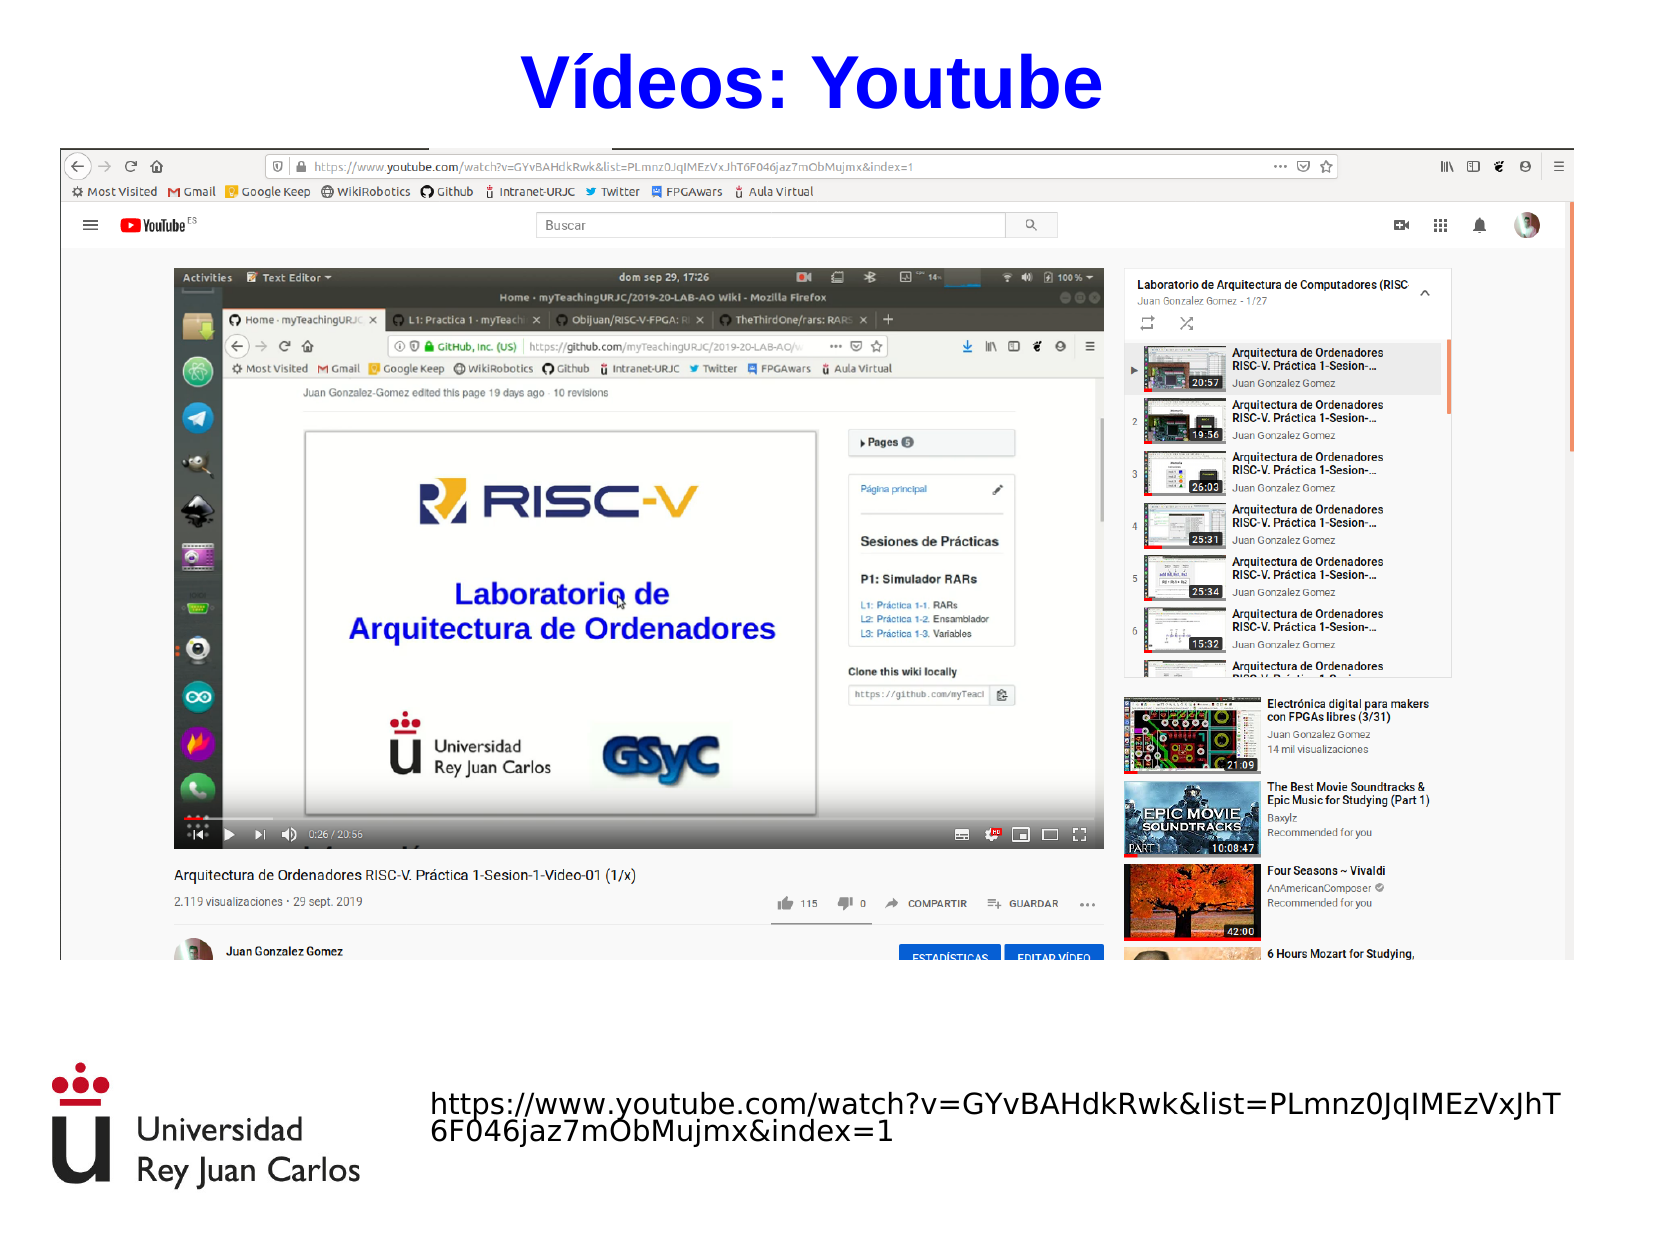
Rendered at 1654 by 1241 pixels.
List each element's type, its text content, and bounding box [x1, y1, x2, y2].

picture [31, 1049, 376, 1200]
text_box Vídeos: Youtube [64, 40, 1561, 125]
text_box https://www.youtube.com/watch?v=GYvBAHdkRwk&list=PLmnz0JqIMEzVxJhT6F046jaz7mObMujmx&index=1 [405, 1080, 1591, 1186]
picture [60, 148, 1574, 961]
